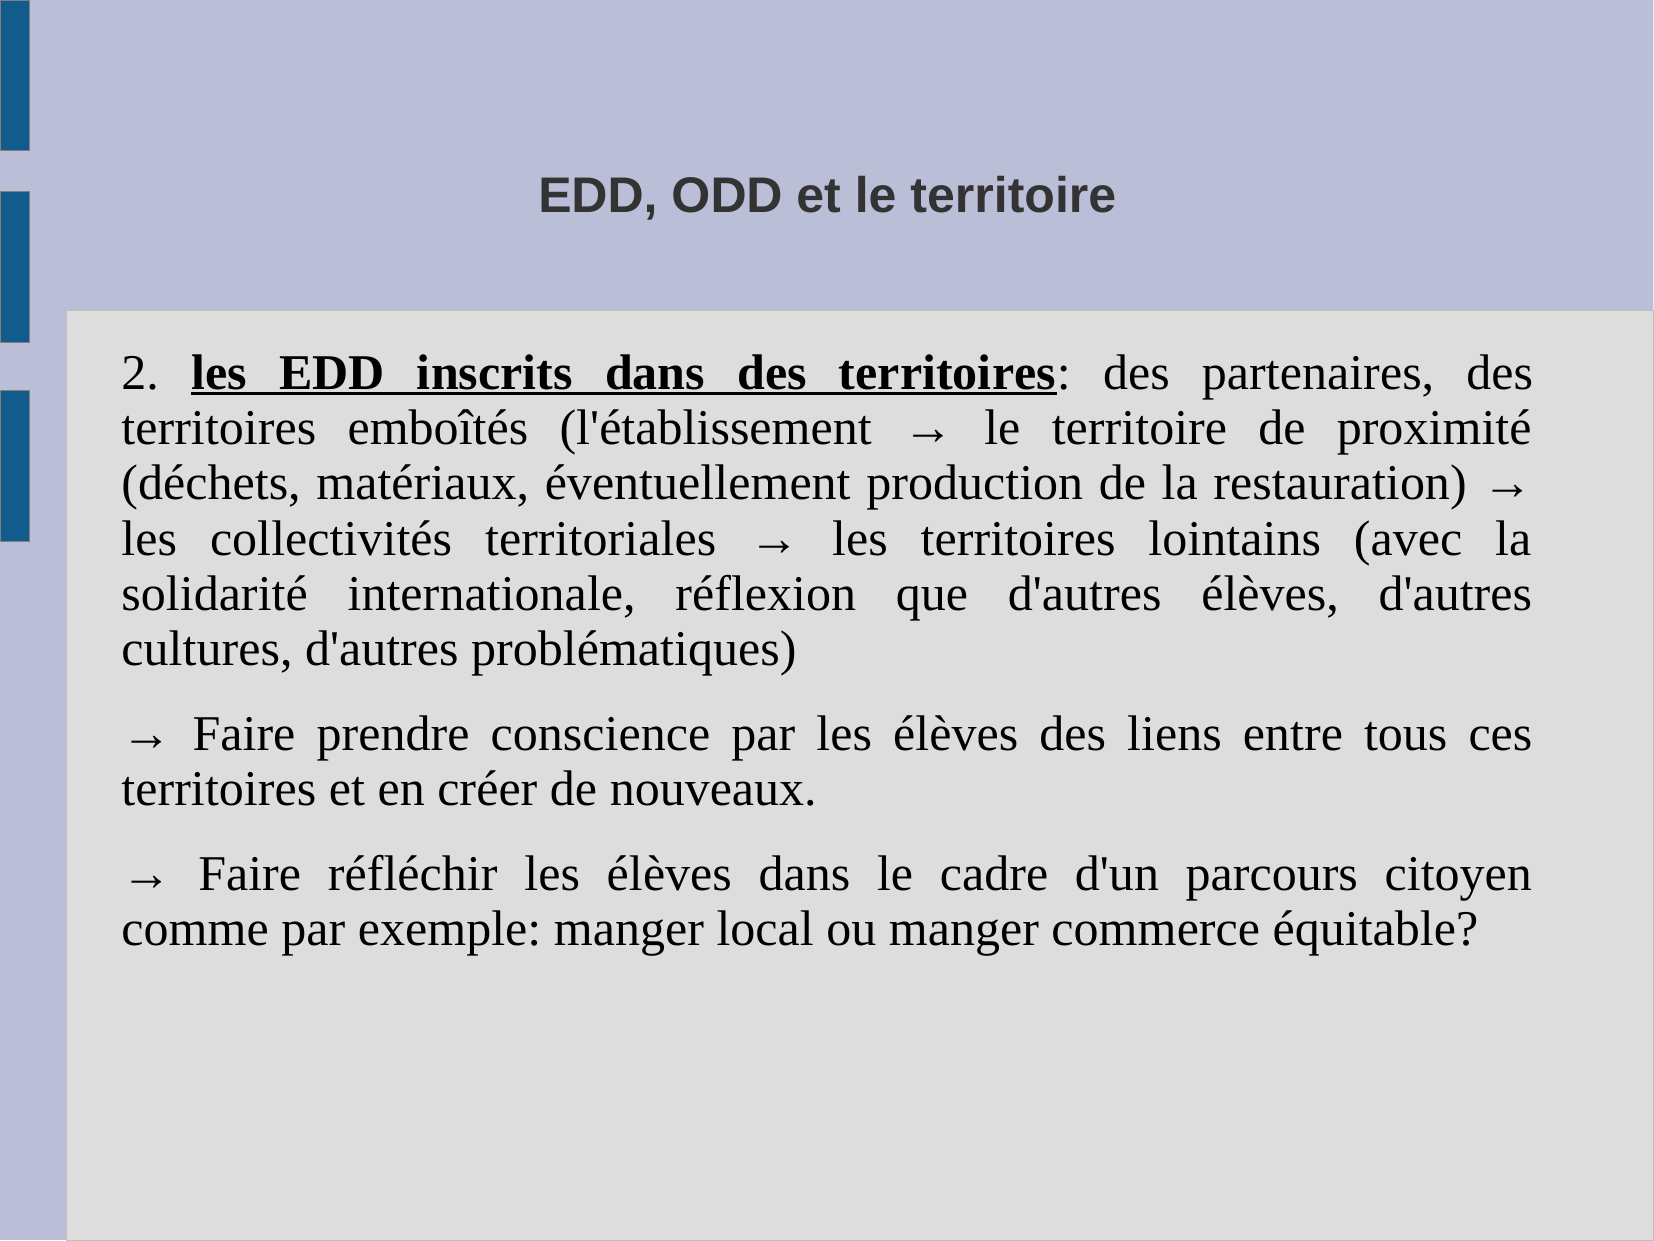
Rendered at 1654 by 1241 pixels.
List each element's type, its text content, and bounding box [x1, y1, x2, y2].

list 2. les EDD inscrits dans des territoires: des partenaires, des territoires emboîtés (l'établissement → le territoire de proximité (déchets, matériaux, éventuellement production de la restauration) → les collectivités territoriales → les territoires lointains (avec la solidarité internationale, réflexion que d'autres élèves, d'autres cultures, d'autres problématiques) → Faire prendre conscience par les élèves des liens entre tous ces territoires et en créer de nouveaux. → Faire réfléchir les élèves dans le cadre d'un parcours citoyen comme par exemple: manger local ou manger commerce équitable? [121, 344, 1534, 1065]
title EDD, ODD et le territoire [121, 91, 1534, 299]
